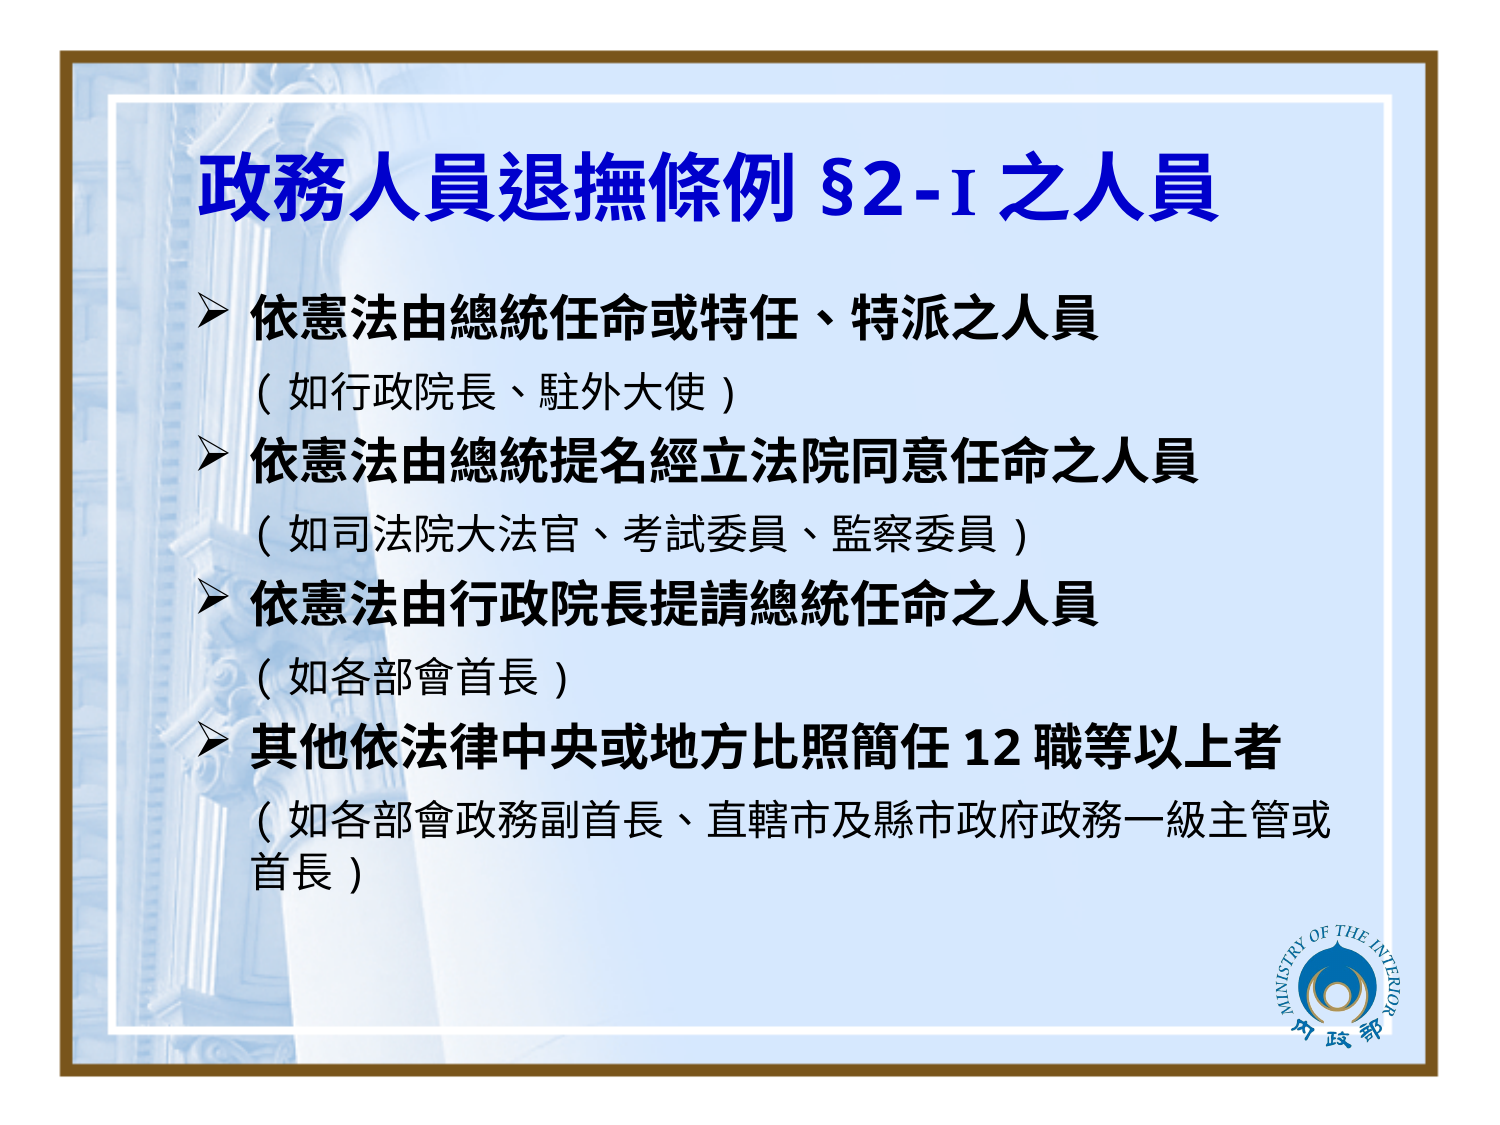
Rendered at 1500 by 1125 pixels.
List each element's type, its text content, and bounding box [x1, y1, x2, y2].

list 依憲法由總統任命或特任、特派之人員 (如行政院長、駐外大使) 依憲法由總統提名經立法院同意任命之人員 (如司法院大法官、考試委員、監察委員) 依憲法由行政院長提請總統任命之人員 (如各部會首長) 其他依法律中央或地方比照簡任12職等以上者 (如各部會政務副首長、直轄市及縣市政府政務一級主管或首長) [178, 278, 1353, 1012]
text_box 政務人員退撫條例§2-Ⅰ之人員 [183, 132, 1365, 239]
picture [0, 0, 1500, 1125]
